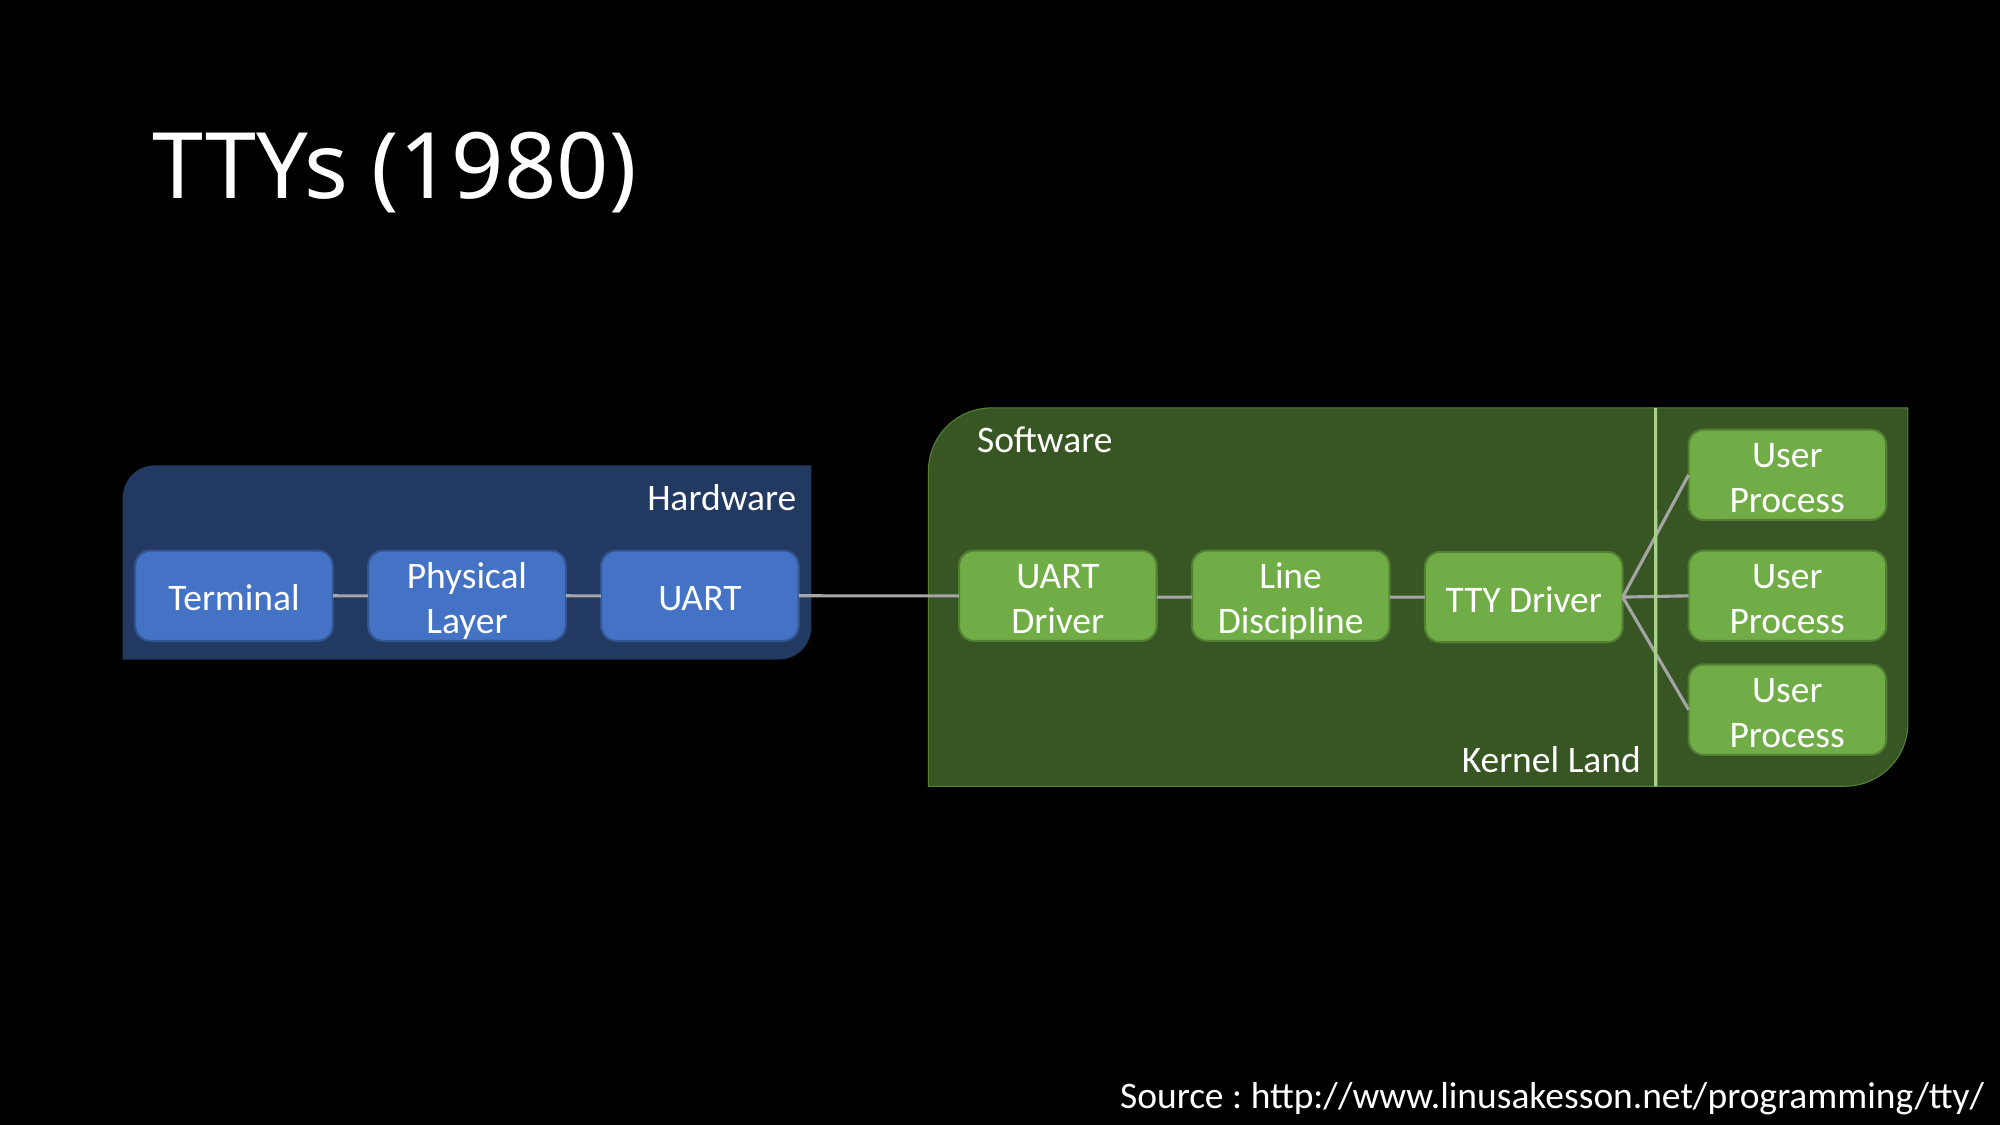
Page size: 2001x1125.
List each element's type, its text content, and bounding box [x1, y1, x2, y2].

text_box Line Discipline [1191, 550, 1390, 641]
text_box UART [601, 550, 799, 641]
text_box User Process [1688, 550, 1887, 641]
text_box [1627, 545, 1654, 595]
text_box User Process [1688, 429, 1887, 521]
text_box [122, 465, 812, 660]
text_box Hardware [547, 465, 812, 526]
text_box Physical Layer [368, 550, 566, 641]
text_box [928, 407, 1654, 595]
text_box [928, 598, 1654, 787]
text_box User Process [1688, 664, 1887, 755]
text_box TTY Driver [1424, 551, 1623, 643]
text_box Terminal [135, 550, 333, 641]
title TTYs (1980) [137, 59, 1863, 278]
text_box Kernel Land [1314, 727, 1656, 788]
text_box [1658, 407, 1908, 787]
text_box [1627, 599, 1654, 645]
text_box UART Driver [959, 550, 1157, 641]
text_box Software [928, 407, 1212, 468]
text_box Source : http://www.linusakesson.net/programming/tty/ [999, 1063, 2000, 1124]
